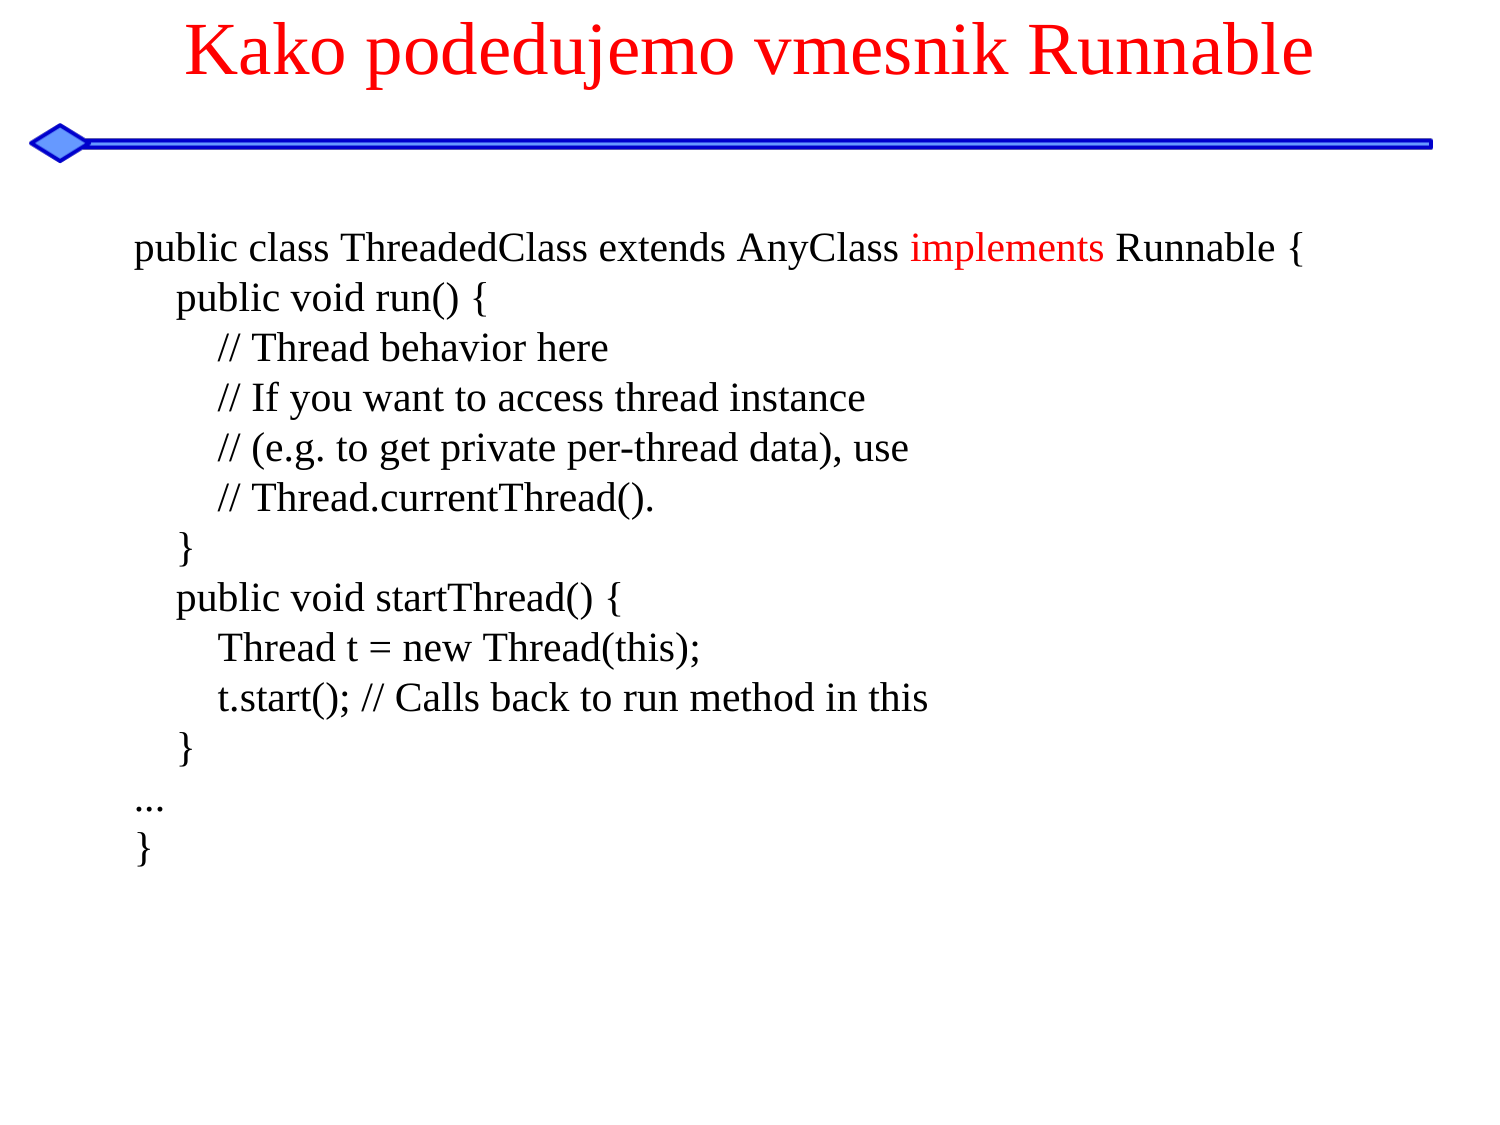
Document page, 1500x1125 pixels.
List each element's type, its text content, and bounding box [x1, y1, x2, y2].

title Kako podedujemo vmesnik Runnable [0, 0, 1500, 97]
picture [28, 122, 1434, 164]
text_box public class ThreadedClass extends AnyClass implements Runnable { public void run() { // Thread behavior here // If you want to access thread instance // (e.g. to get private per-thread data), use // Thread.currentThread(). } public void startThread() { Thread t = new Thread(this); t.start(); // Calls back to run method in this } ... } [118, 212, 1450, 878]
